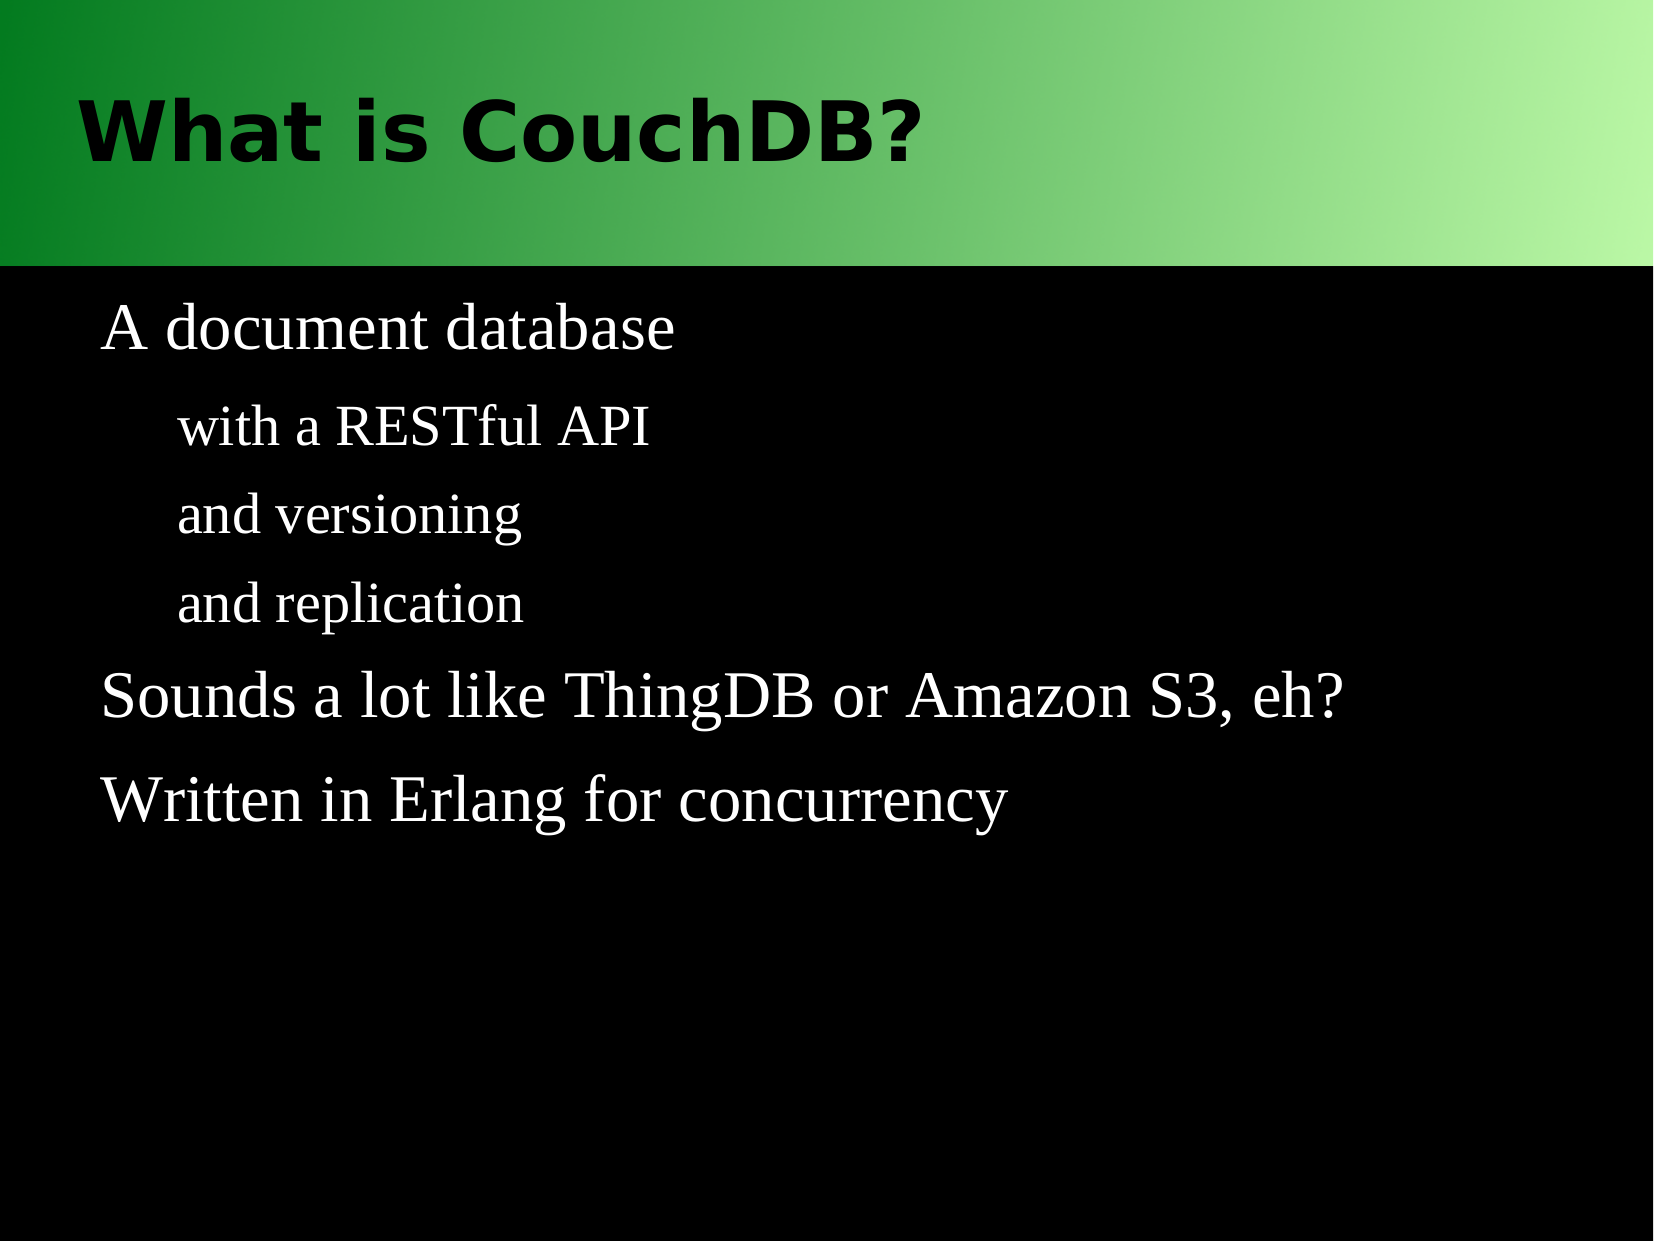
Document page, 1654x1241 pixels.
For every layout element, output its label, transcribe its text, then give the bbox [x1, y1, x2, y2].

title What is CouchDB? [76, 29, 1565, 237]
list A document database with a RESTful API and versioning and replication Sounds a lot like ThingDB or Amazon S3, eh? Written in Erlang for concurrency [82, 290, 1571, 1109]
picture [0, 0, 1654, 1241]
